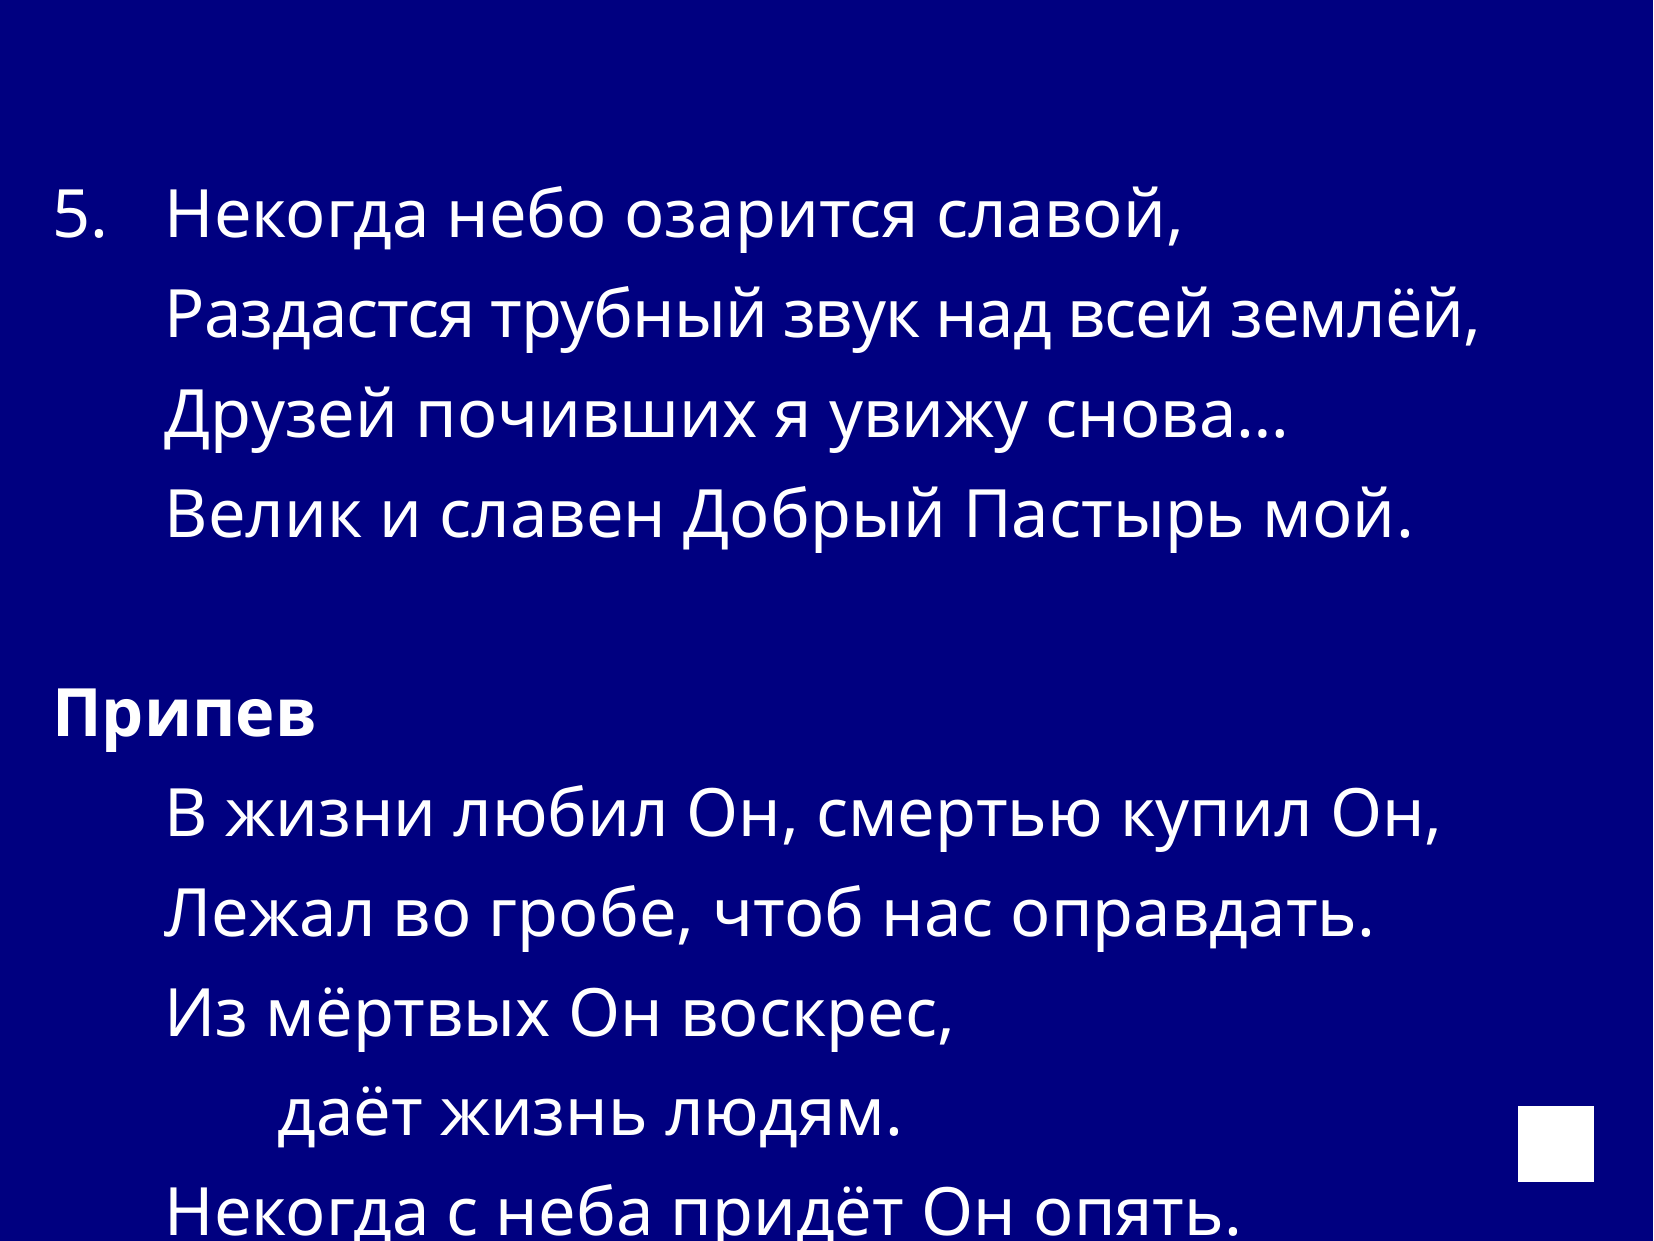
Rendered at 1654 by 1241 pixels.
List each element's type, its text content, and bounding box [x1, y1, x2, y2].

text_box [1518, 1163, 1594, 1182]
text_box 5. Некогда небо озарится славой, Раздастся трубный звук над всей землёй, Друзей почивших я увижу снова… Велик и славен Добрый Пастырь мой. Припев В жизни любил Он, смертью купил Он, Лежал во гробе, чтоб нас оправдать. Из мёртвых Он воскрес, даёт жизнь людям. Некогда с неба придёт Он опять. [37, 150, 1651, 1163]
